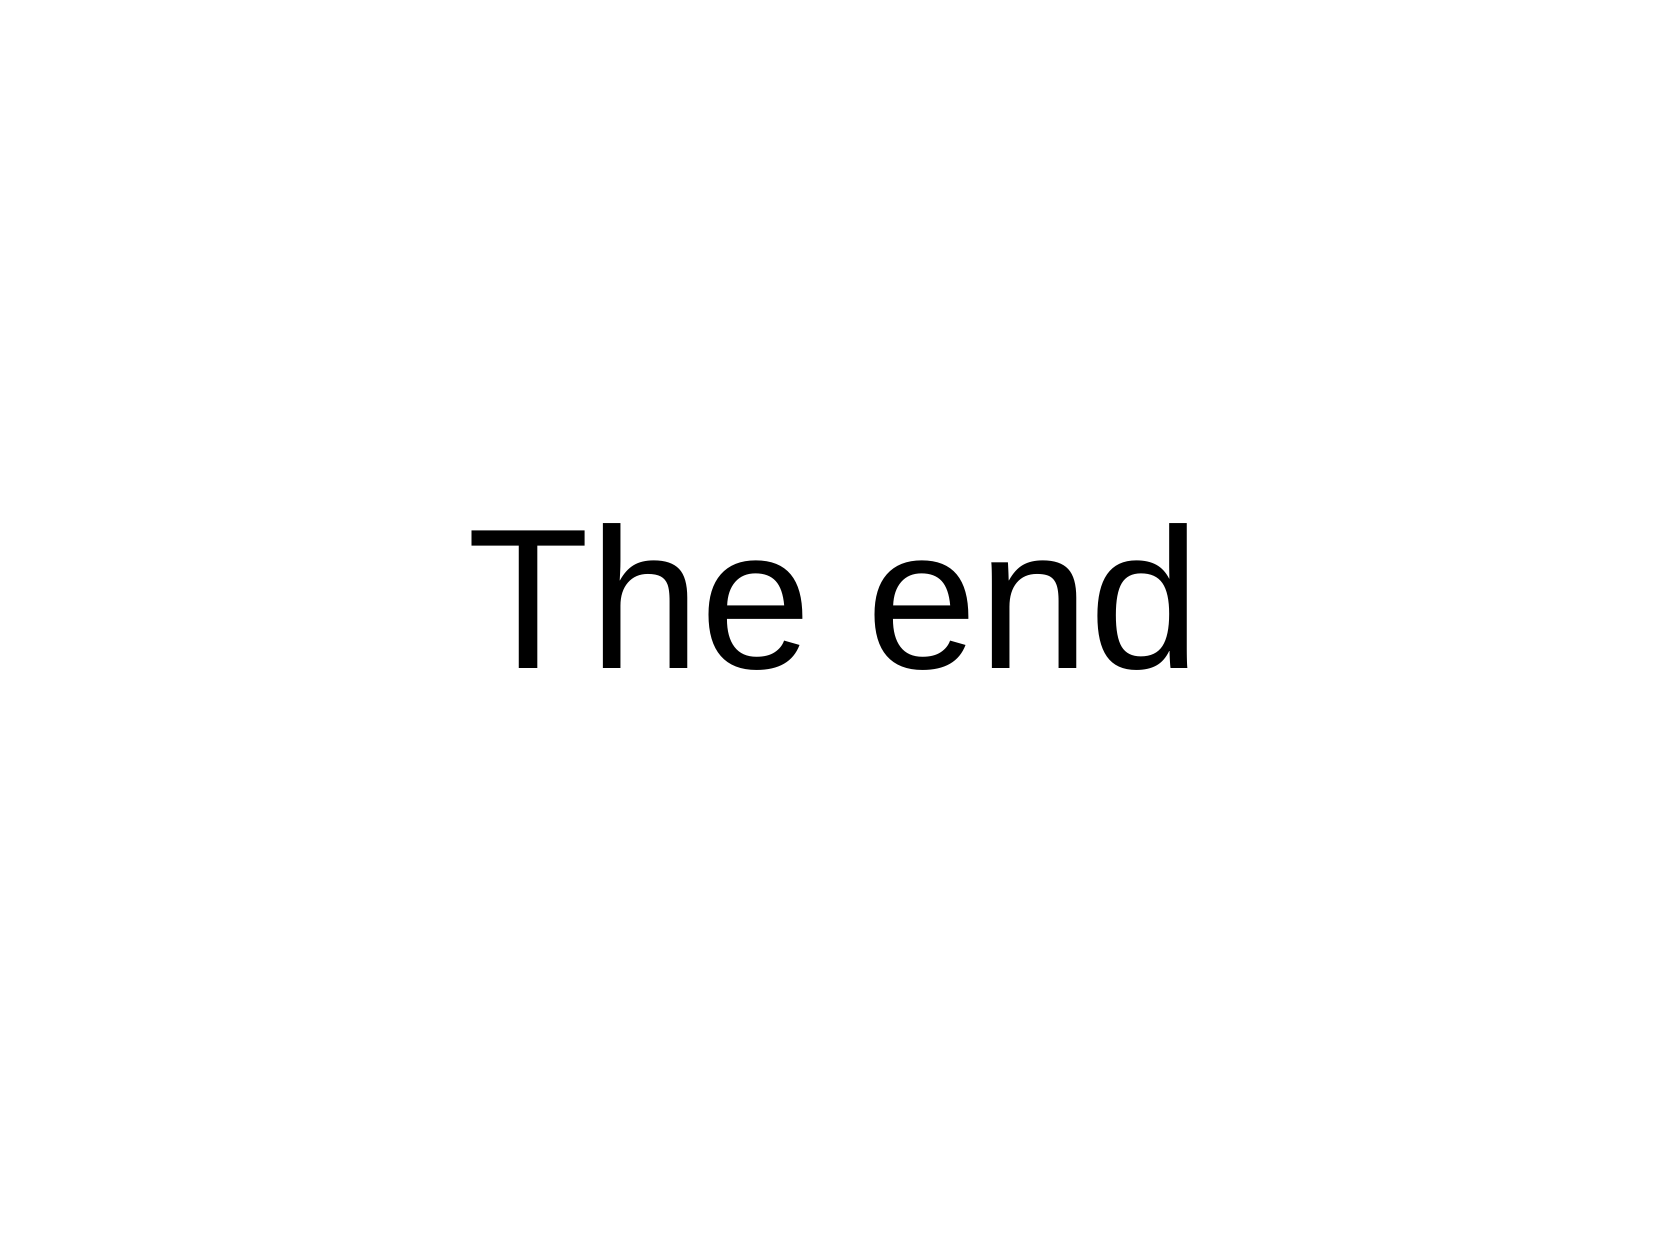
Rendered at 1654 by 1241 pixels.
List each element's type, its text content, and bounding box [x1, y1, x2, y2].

text_box The end [403, 487, 1265, 712]
